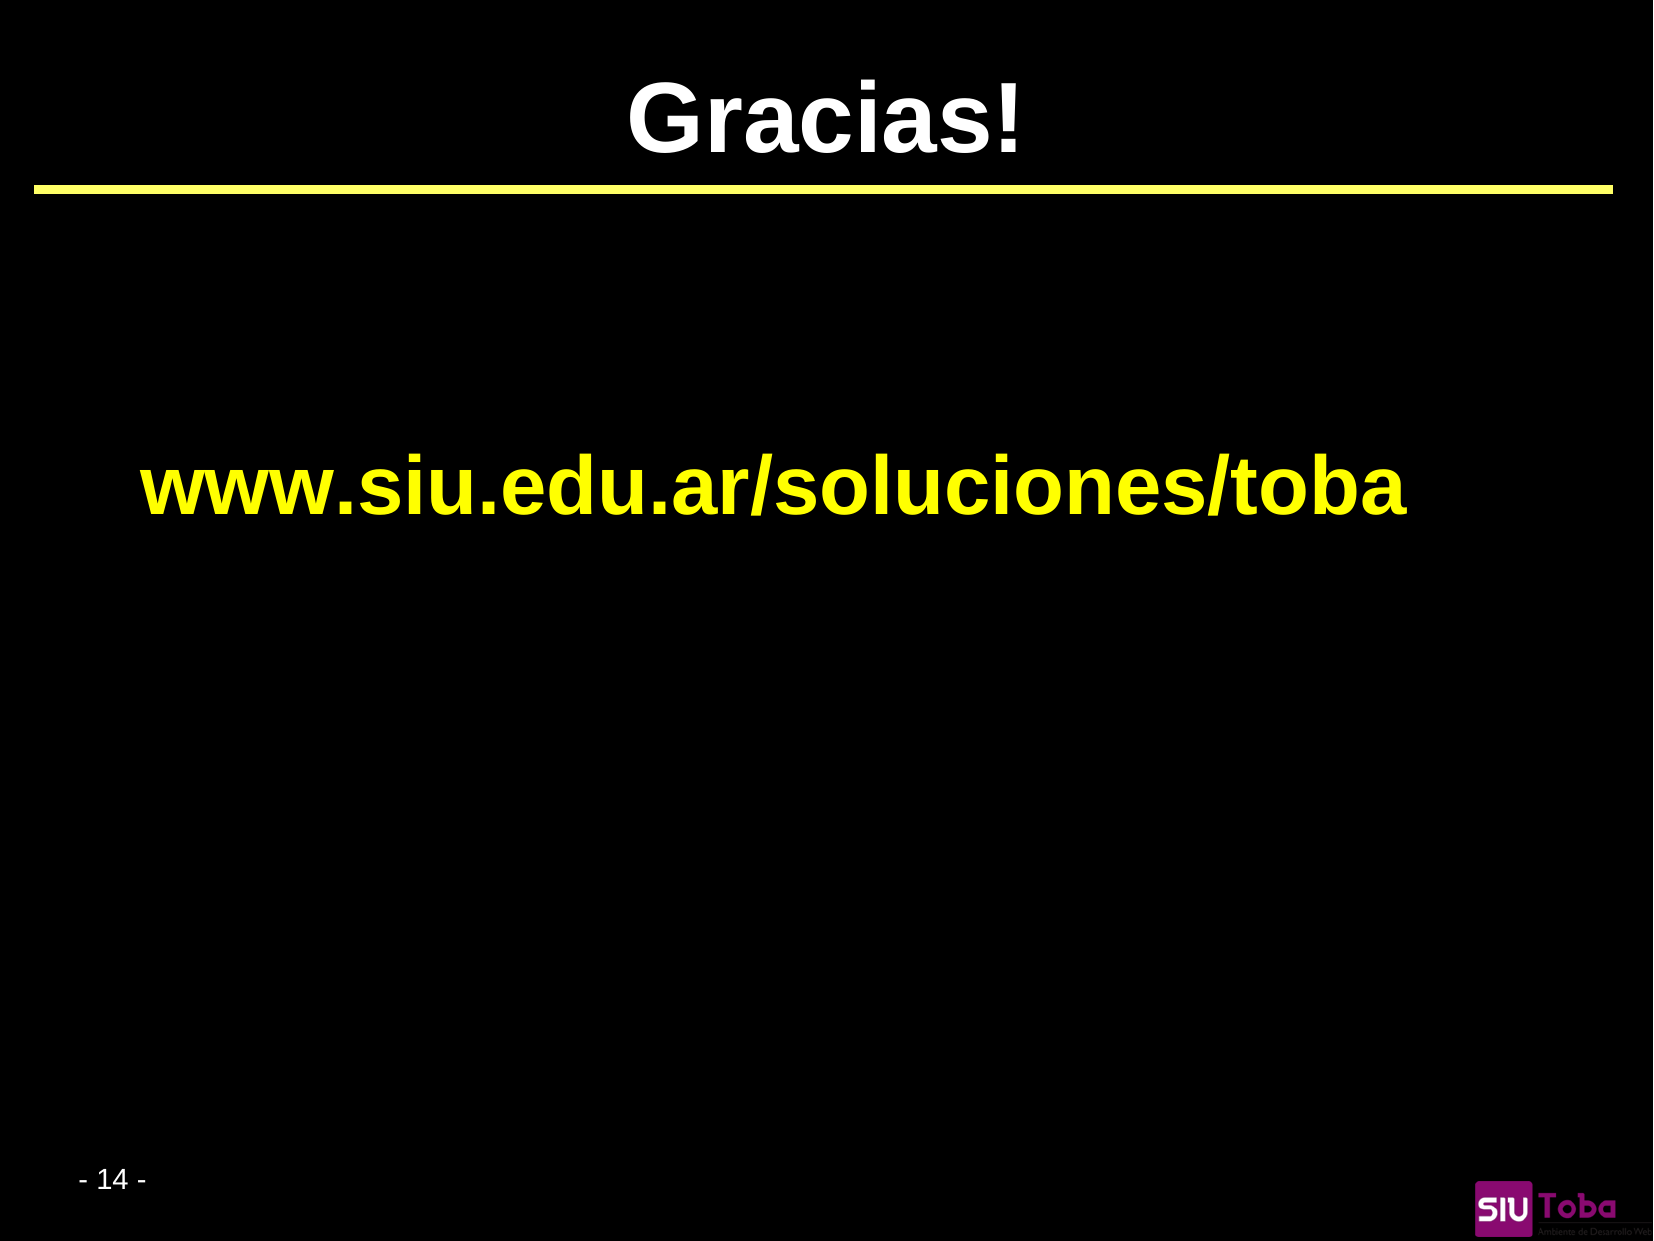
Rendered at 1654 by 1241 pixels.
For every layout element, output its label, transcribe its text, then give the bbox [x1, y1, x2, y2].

picture [1475, 1181, 1652, 1237]
list www.siu.edu.ar/soluciones/toba [122, 439, 1577, 745]
title Gracias! [58, 47, 1594, 188]
